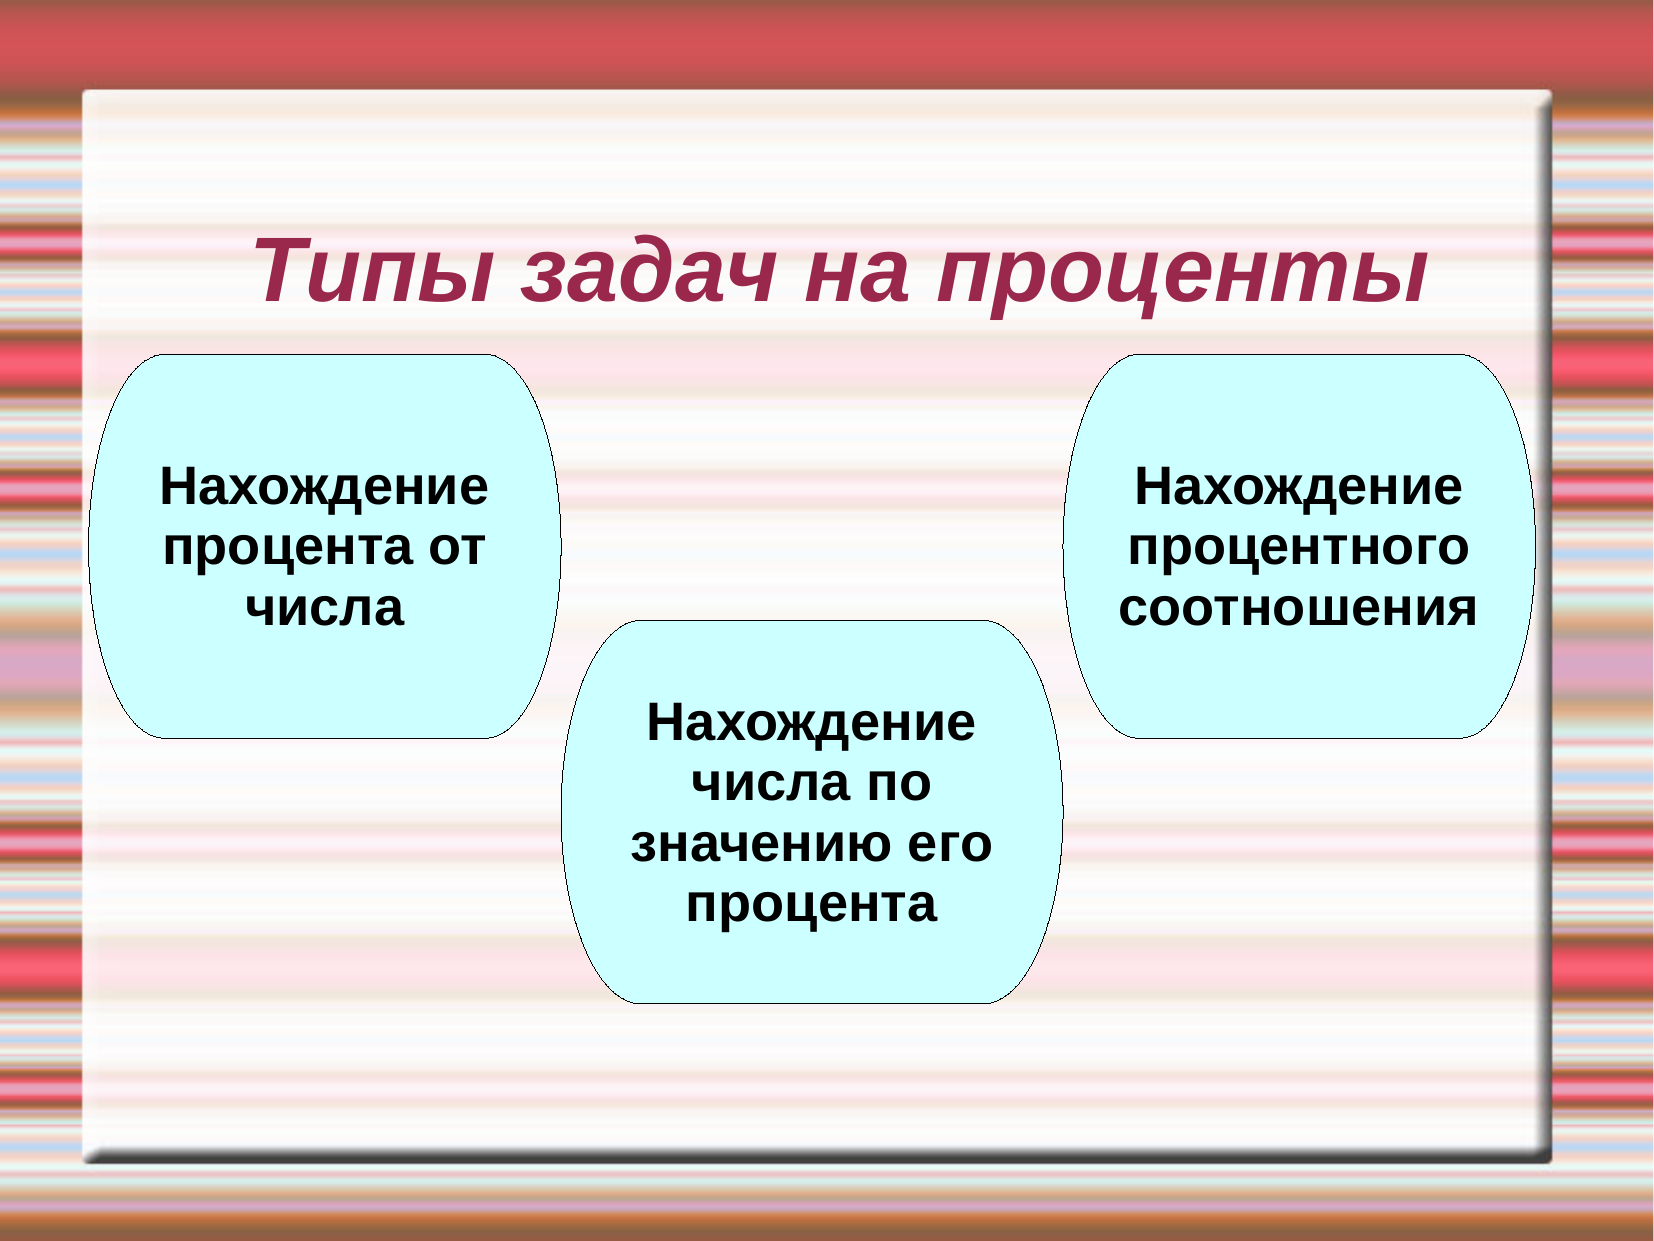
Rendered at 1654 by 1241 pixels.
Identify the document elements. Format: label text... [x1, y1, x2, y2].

picture [0, 0, 1654, 1241]
title Типы задач на проценты [121, 114, 1534, 322]
text_box Нахождение процентного соотношения [1062, 354, 1536, 739]
text_box Нахождение процента от числа [88, 354, 562, 739]
text_box Нахождение числа по значению его процента [561, 620, 1064, 1004]
